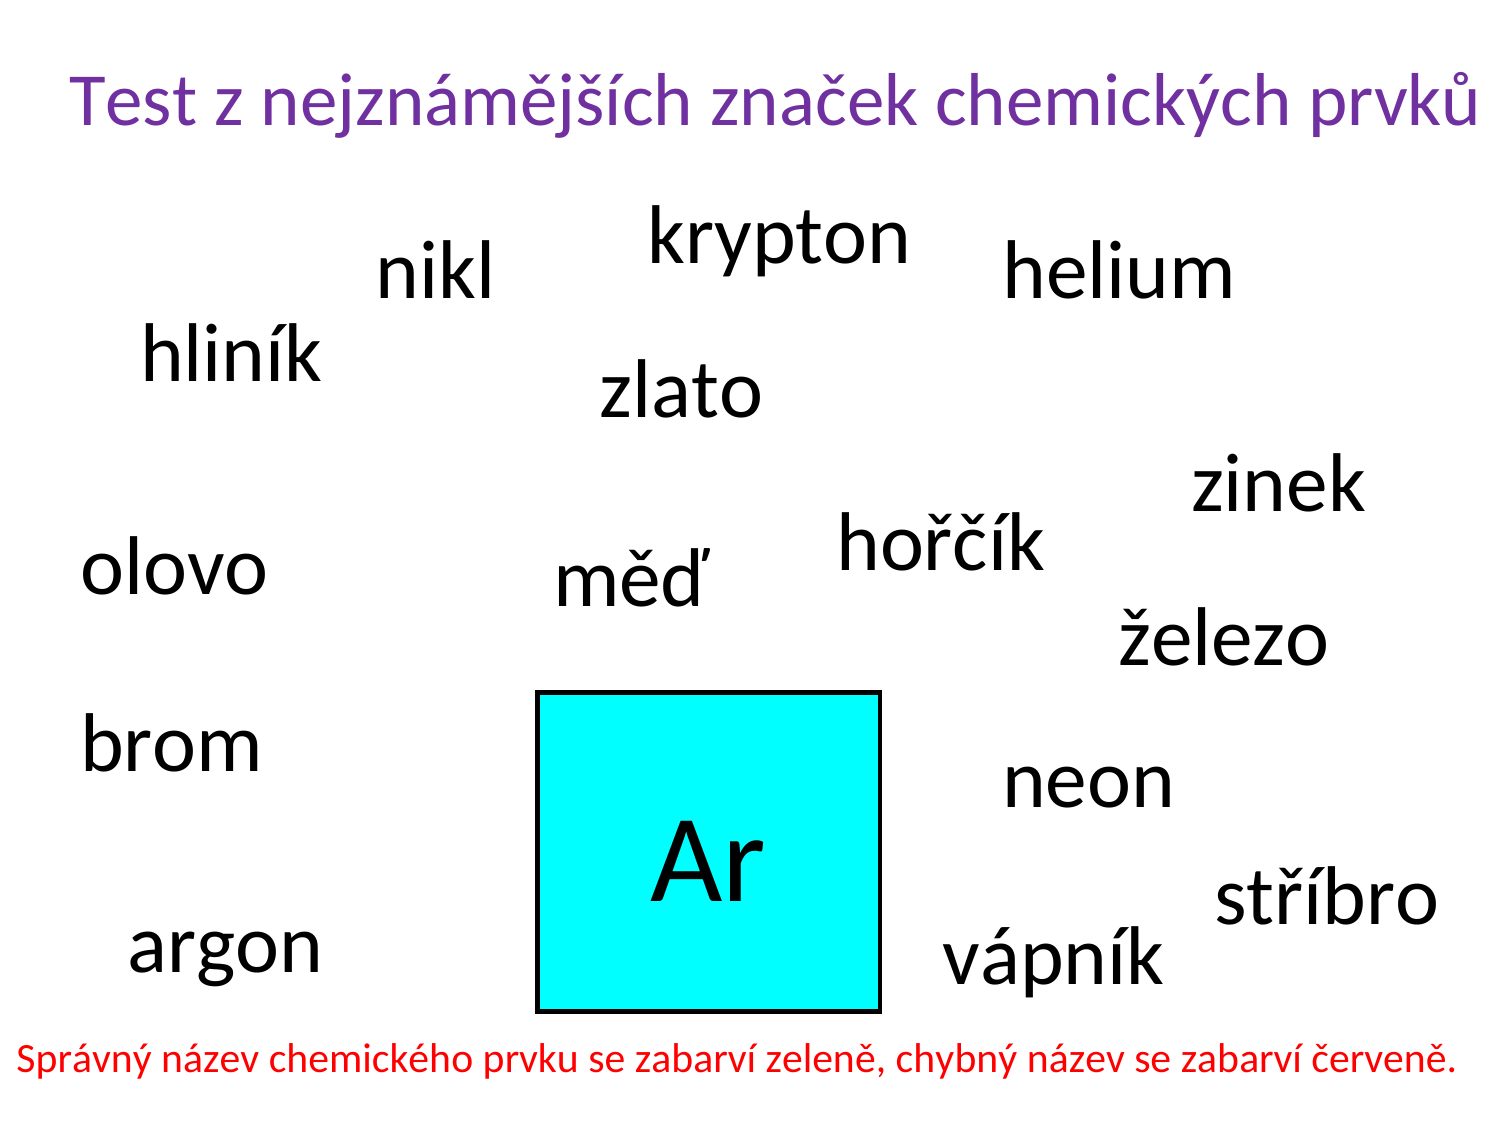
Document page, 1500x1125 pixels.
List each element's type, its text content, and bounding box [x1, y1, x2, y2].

text_box hořčík [821, 479, 1061, 596]
text_box zinek [1176, 420, 1381, 537]
text_box Test z nejznámějších značek chemických prvků [54, 42, 1498, 239]
text_box brom [65, 680, 279, 797]
text_box Ar [537, 692, 880, 1012]
text_box argon [112, 881, 339, 997]
text_box helium [987, 208, 1251, 324]
text_box železo [1103, 574, 1345, 690]
text_box zlato [584, 326, 779, 442]
text_box hliník [125, 290, 338, 407]
text_box Správný název chemického prvku se zabarví zeleně, chybný název se zabarví červeně. [1, 1023, 1474, 1089]
text_box měď [538, 515, 724, 631]
text_box nikl [361, 208, 511, 324]
text_box stříbro [1199, 834, 1455, 950]
text_box vápník [927, 893, 1180, 1009]
text_box krypton [633, 172, 927, 289]
text_box olovo [65, 503, 284, 619]
text_box neon [987, 716, 1190, 832]
